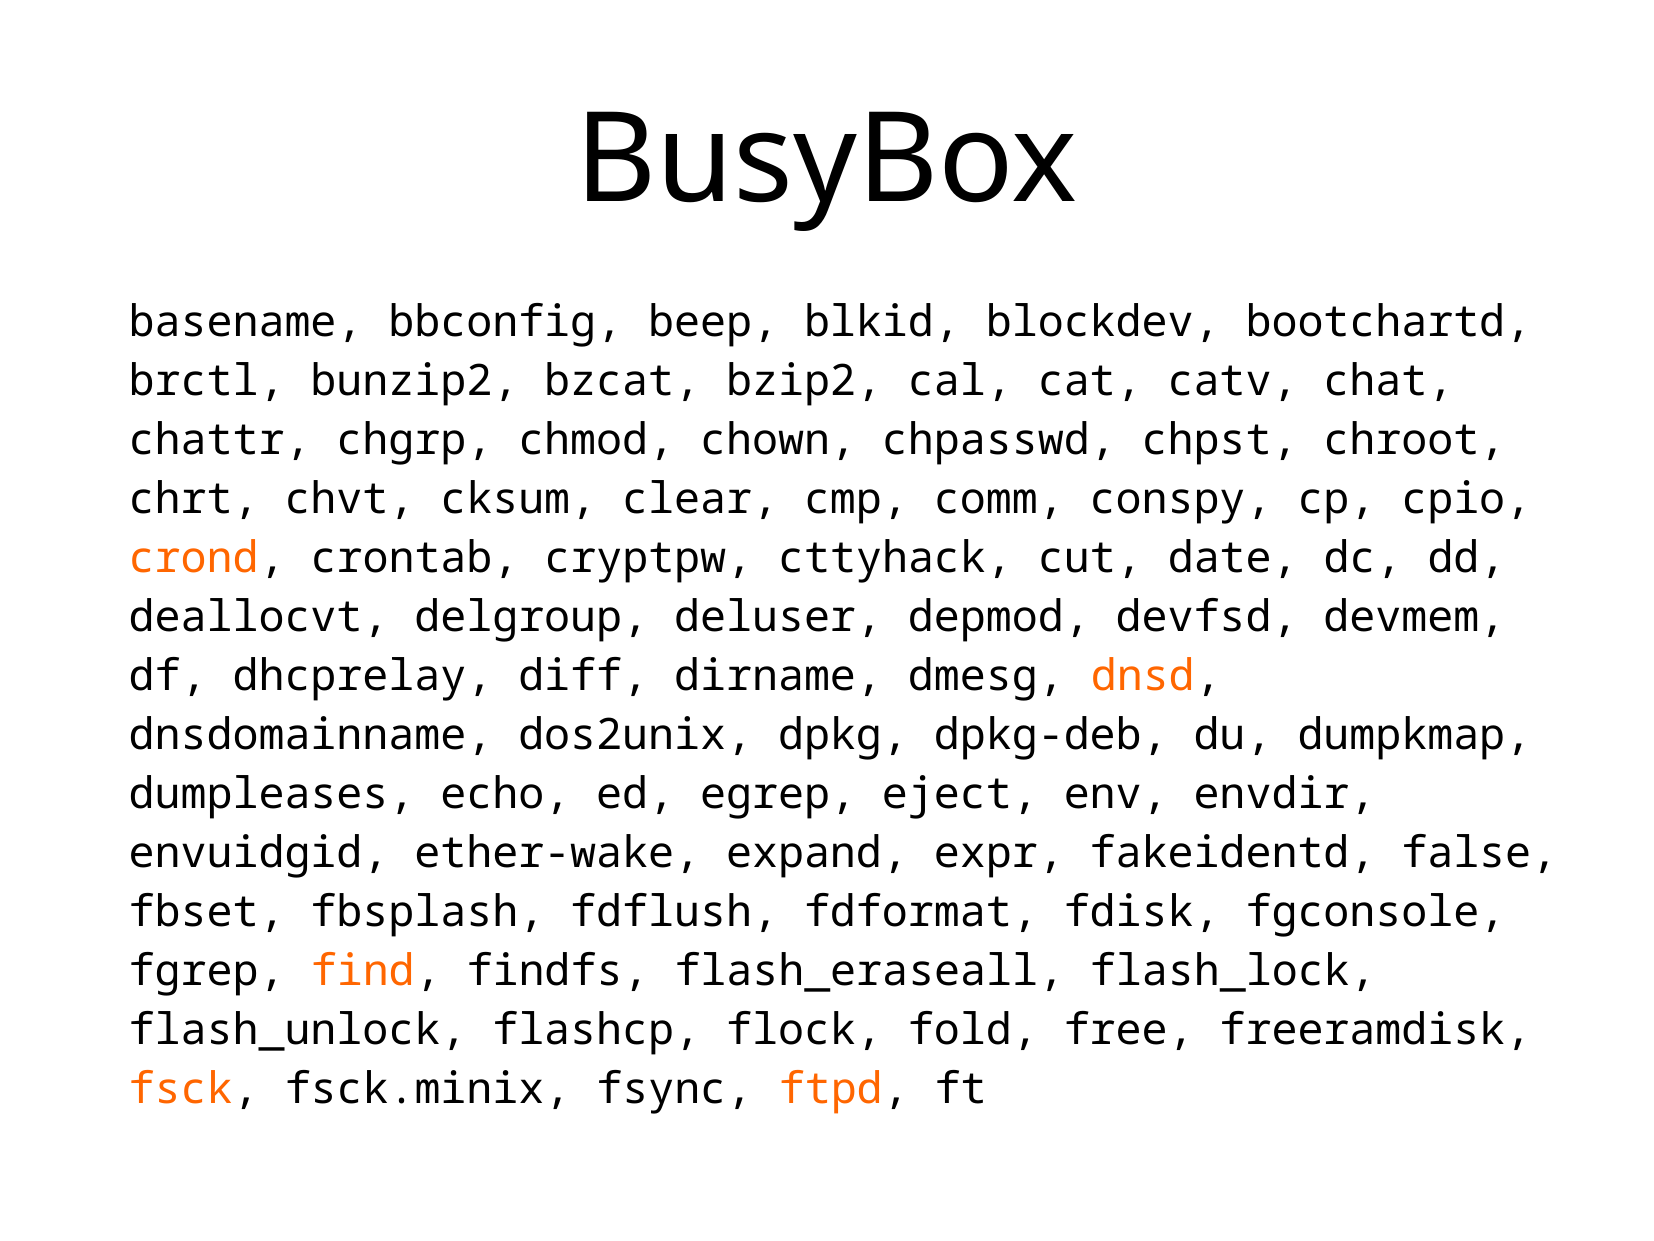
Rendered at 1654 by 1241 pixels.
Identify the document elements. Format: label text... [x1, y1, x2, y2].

list basename, bbconfig, beep, blkid, blockdev, bootchartd, brctl, bunzip2, bzcat, bzip2, cal, cat, catv, chat, chattr, chgrp, chmod, chown, chpasswd, chpst, chroot, chrt, chvt, cksum, clear, cmp, comm, conspy, cp, cpio, crond, crontab, cryptpw, cttyhack, cut, date, dc, dd, deallocvt, delgroup, deluser, depmod, devfsd, devmem, df, dhcprelay, diff, dirname, dmesg, dnsd, dnsdomainname, dos2unix, dpkg, dpkg-deb, du, dumpkmap, dumpleases, echo, ed, egrep, eject, env, envdir, envuidgid, ether-wake, expand, expr, fakeidentd, false, fbset, fbsplash, fdflush, fdformat, fdisk, fgconsole, fgrep, find, findfs, flash_eraseall, flash_lock, flash_unlock, flashcp, flock, fold, free, freeramdisk, fsck, fsck.minix, fsync, ftpd, ft [82, 290, 1571, 1141]
title BusyBox [82, 49, 1571, 257]
